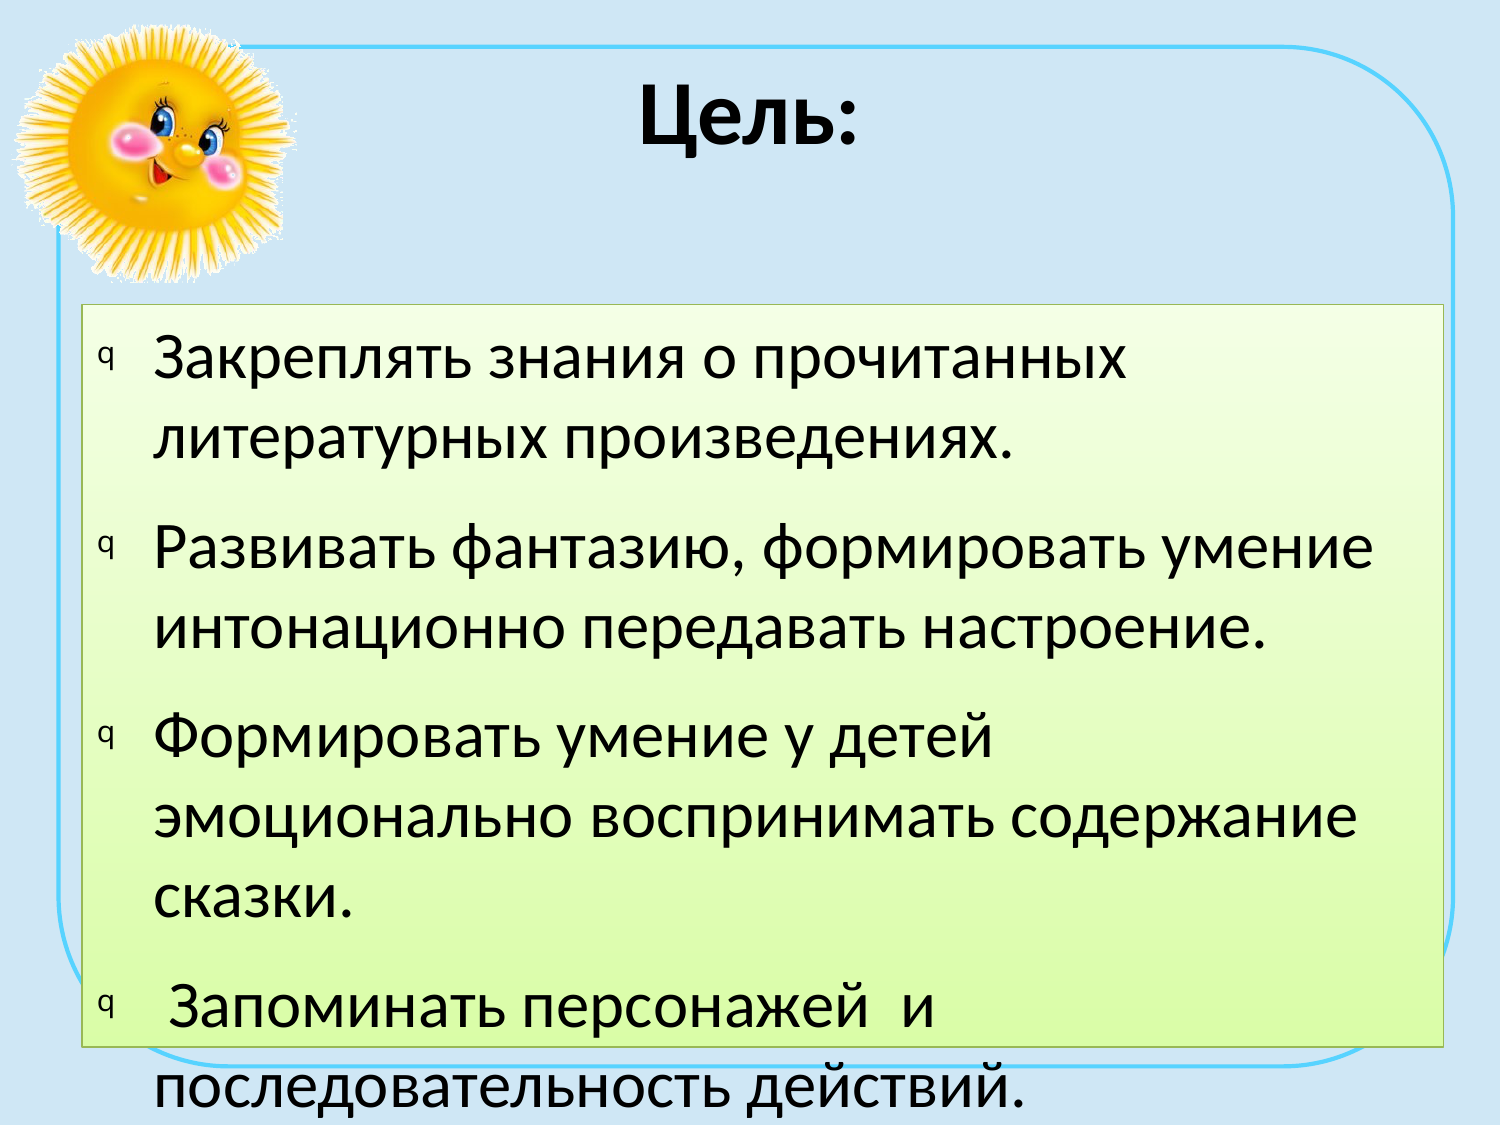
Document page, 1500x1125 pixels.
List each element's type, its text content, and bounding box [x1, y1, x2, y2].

picture [11, 11, 340, 340]
list Закреплять знания о прочитанных литературных произведениях. Развивать фантазию, формировать умение интонационно передавать настроение. Формировать умение у детей эмоционально воспринимать содержание сказки. Запоминать персонажей и последовательность действий. Ход игры: Дети отвечают на заданные вопросы, соблюдая последовательность действий в сказках. [82, 304, 1444, 1048]
title Цель: [75, 45, 1425, 233]
